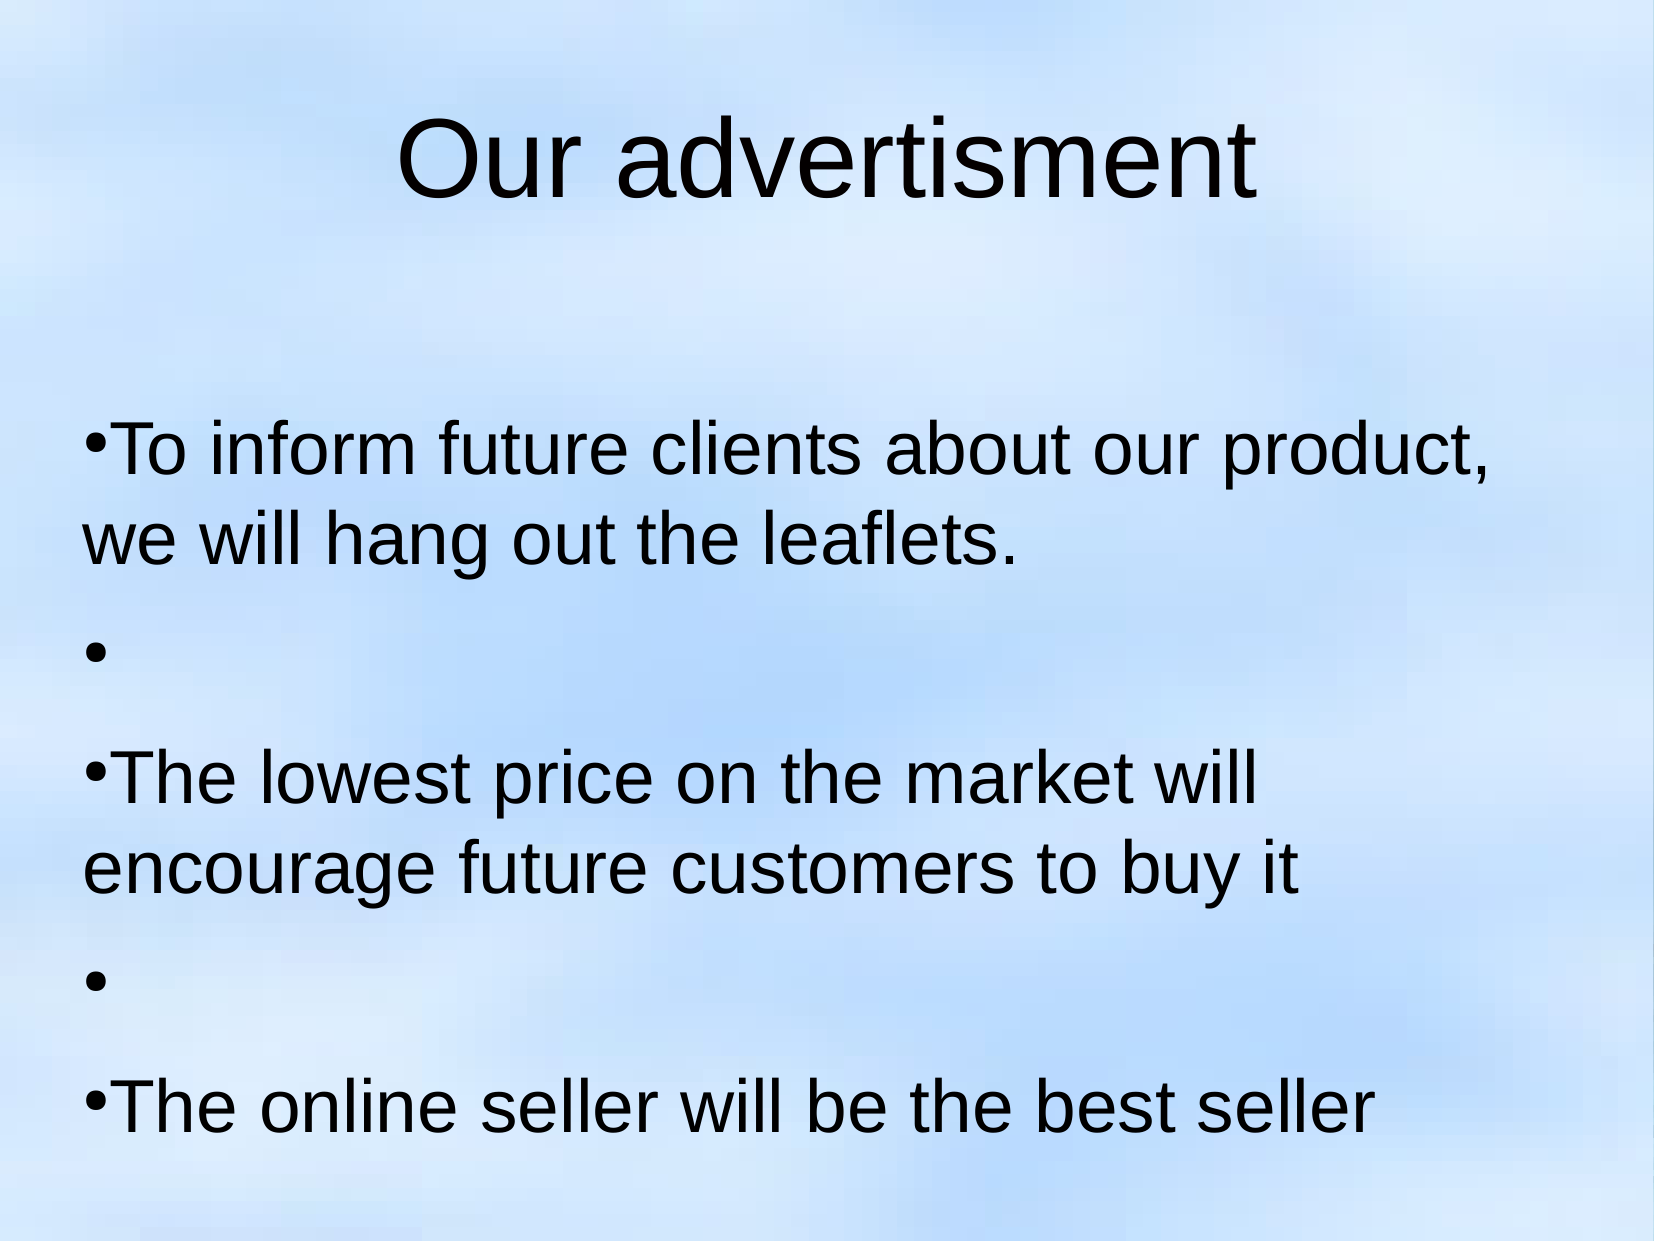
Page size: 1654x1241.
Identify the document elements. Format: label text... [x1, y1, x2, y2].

picture [0, 0, 1654, 1241]
title Our advertisment [82, 49, 1571, 257]
list To inform future clients about our product, we will hang out the leaflets. The lowest price on the market will encourage future customers to buy it The online seller will be the best seller [82, 290, 1571, 1155]
